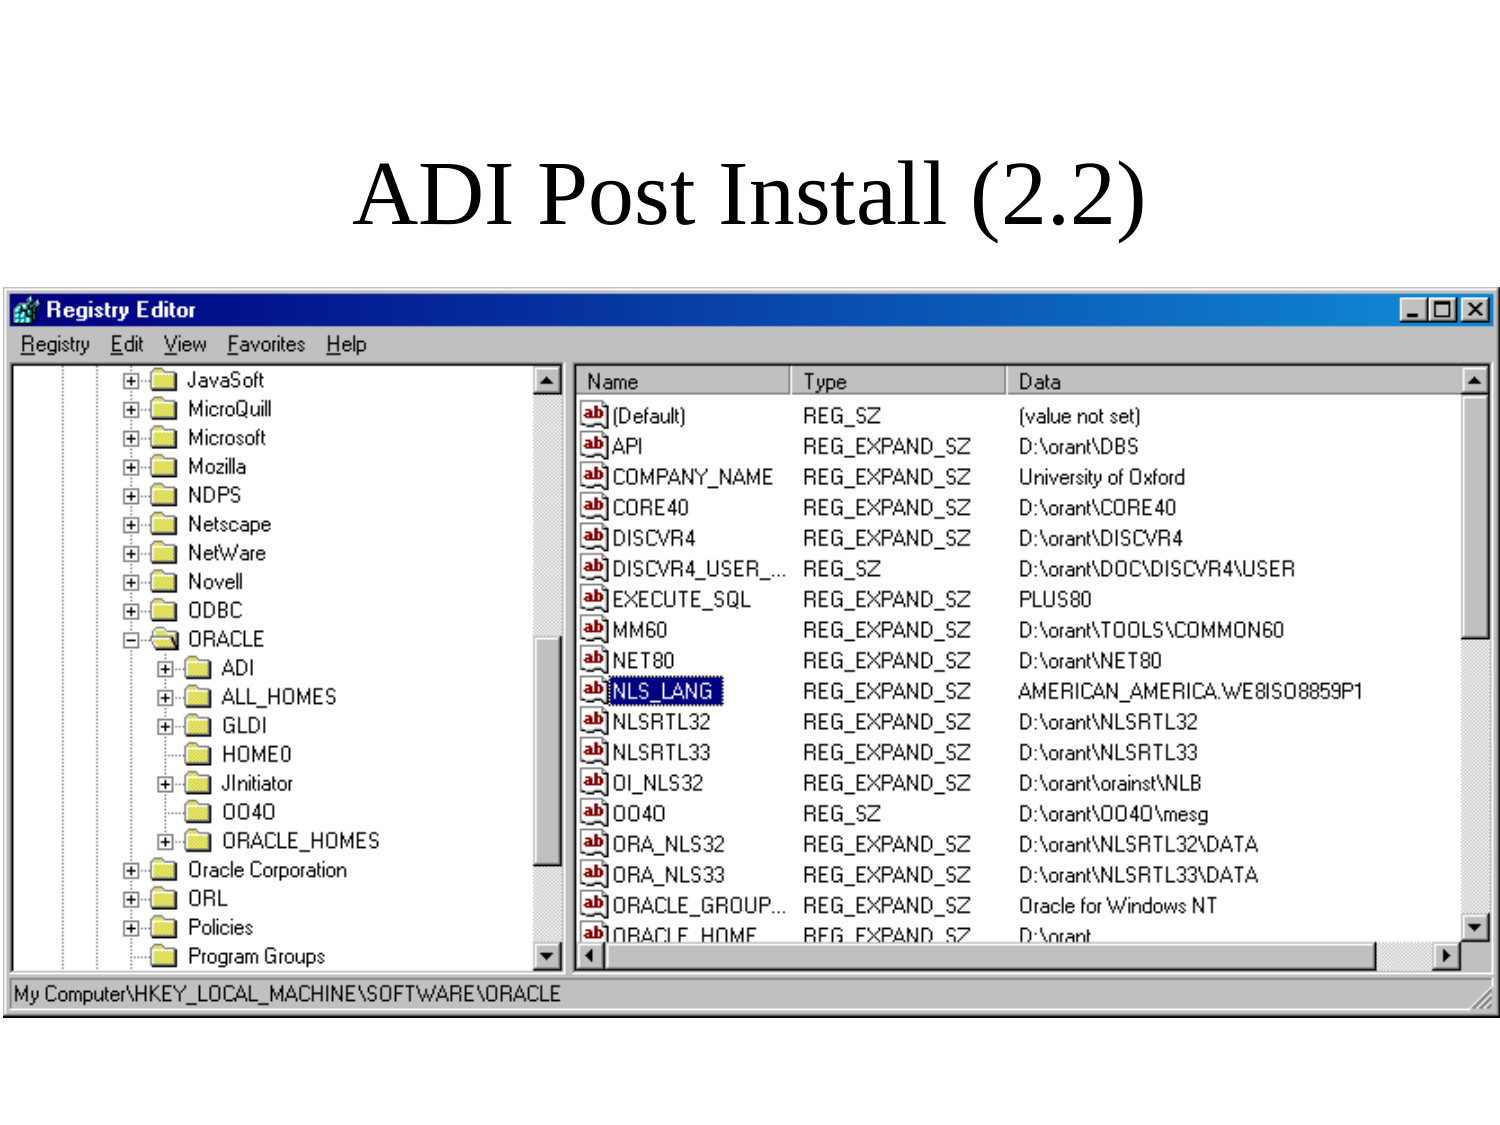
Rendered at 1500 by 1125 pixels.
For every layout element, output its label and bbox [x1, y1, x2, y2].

picture [3, 287, 1500, 1018]
